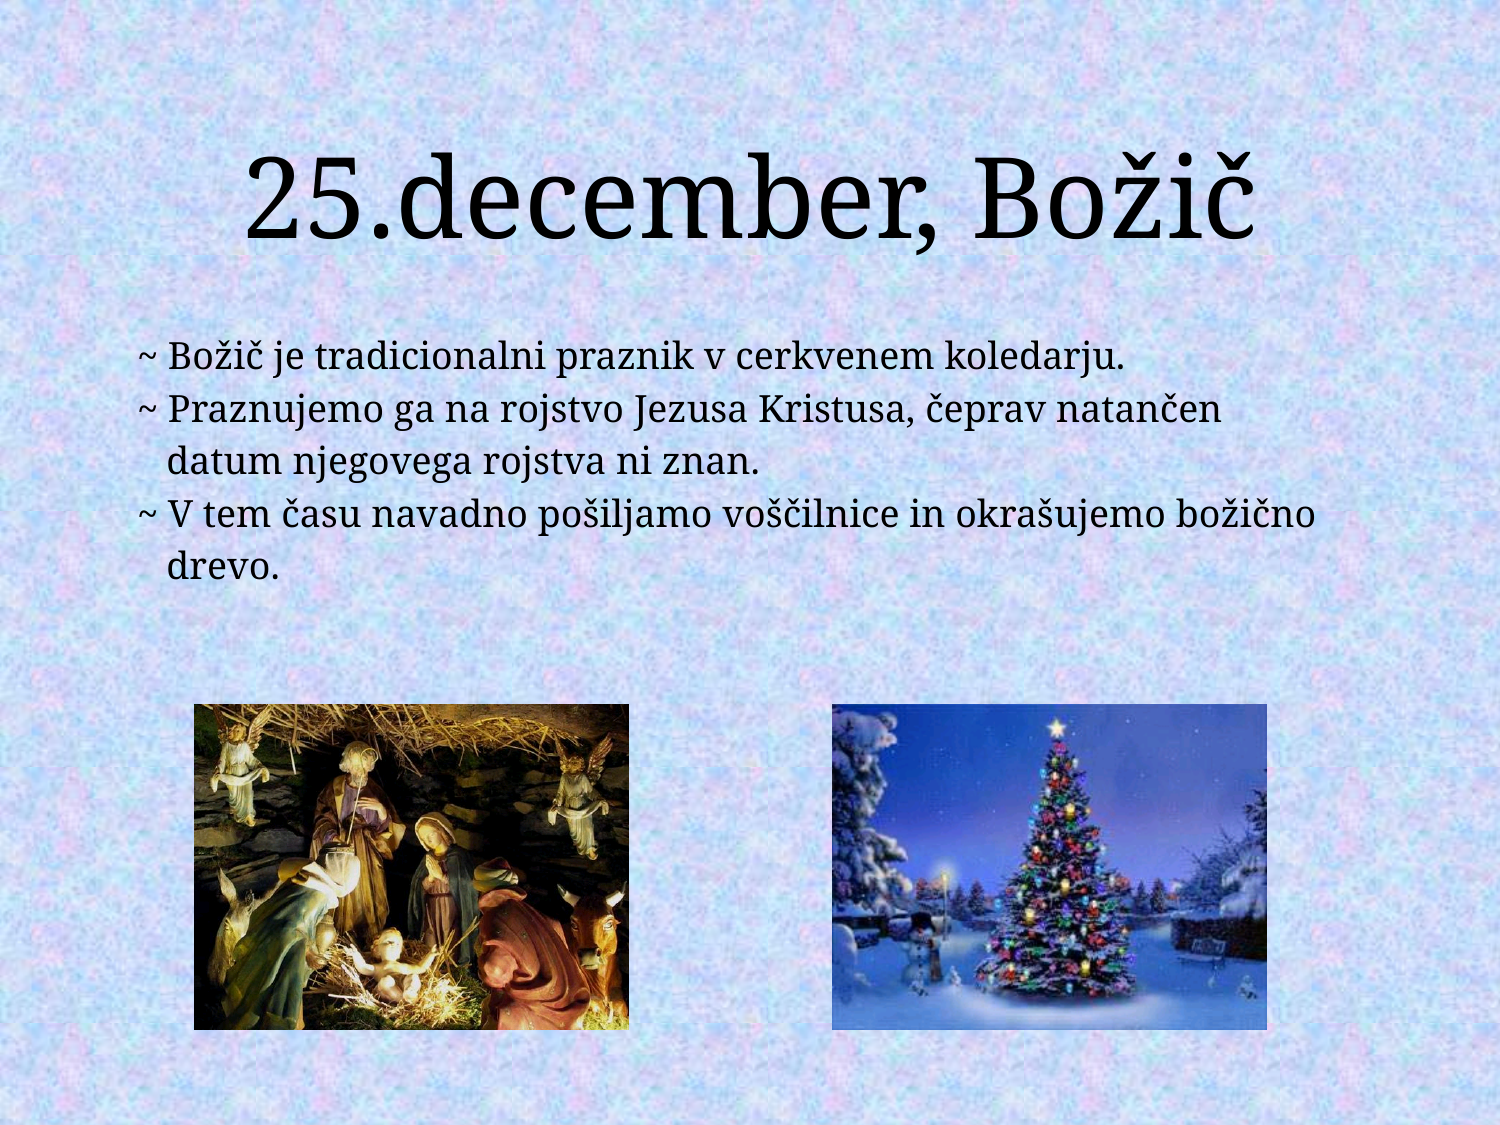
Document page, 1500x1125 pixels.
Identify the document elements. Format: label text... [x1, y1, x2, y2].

picture [0, 0, 1500, 1125]
list ~ Božič je tradicionalni praznik v cerkvenem koledarju. ~ Praznujemo ga na rojstvo Jezusa Kristusa, čeprav natančen datum njegovega rojstva ni znan. ~ V tem času navadno pošiljamo voščilnice in okrašujemo božično drevo. [112, 324, 1436, 634]
title 25.december, Božič [112, 99, 1388, 288]
